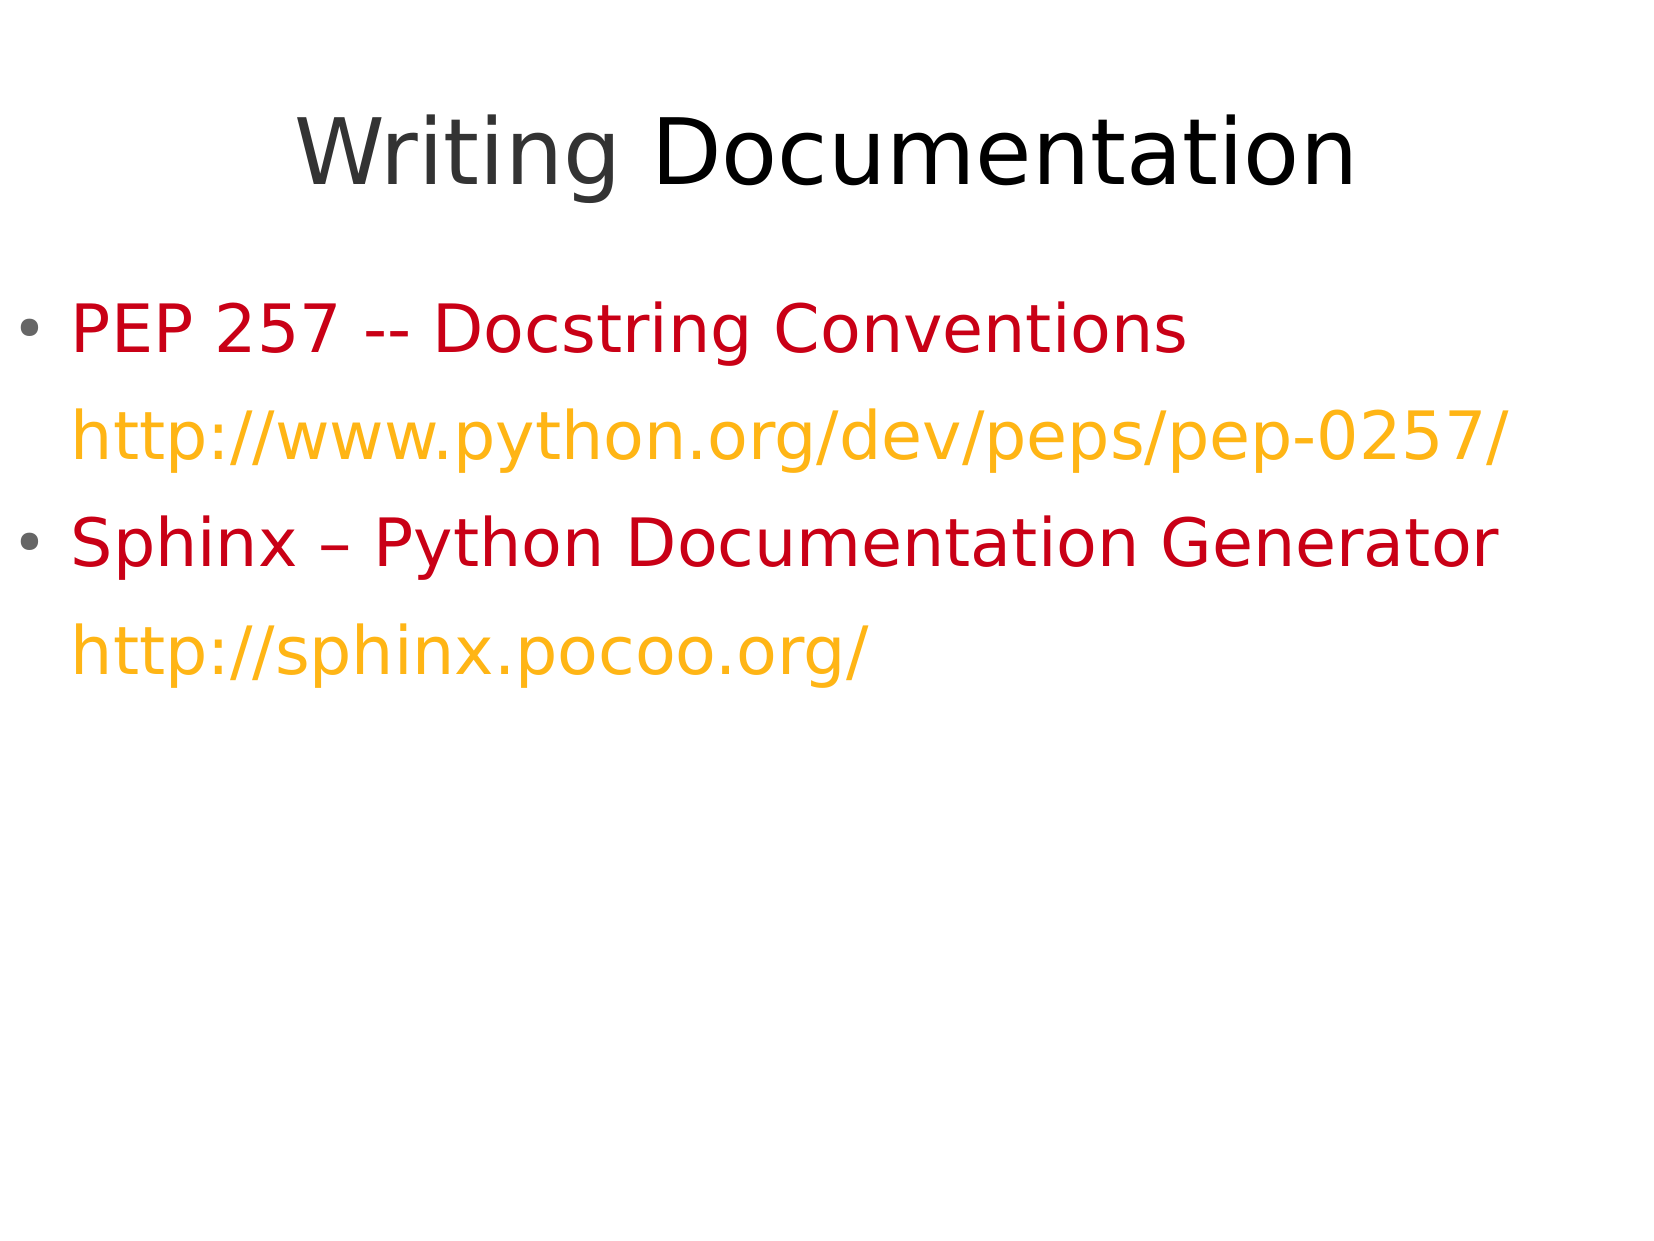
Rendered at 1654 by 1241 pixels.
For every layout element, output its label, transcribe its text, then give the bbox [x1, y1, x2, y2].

title Writing Documentation [82, 56, 1571, 250]
list PEP 257 -- Docstring Conventions http://www.python.org/dev/peps/pep-0257/ Sphinx – Python Documentation Generator http://sphinx.pocoo.org/ [0, 290, 1613, 1109]
